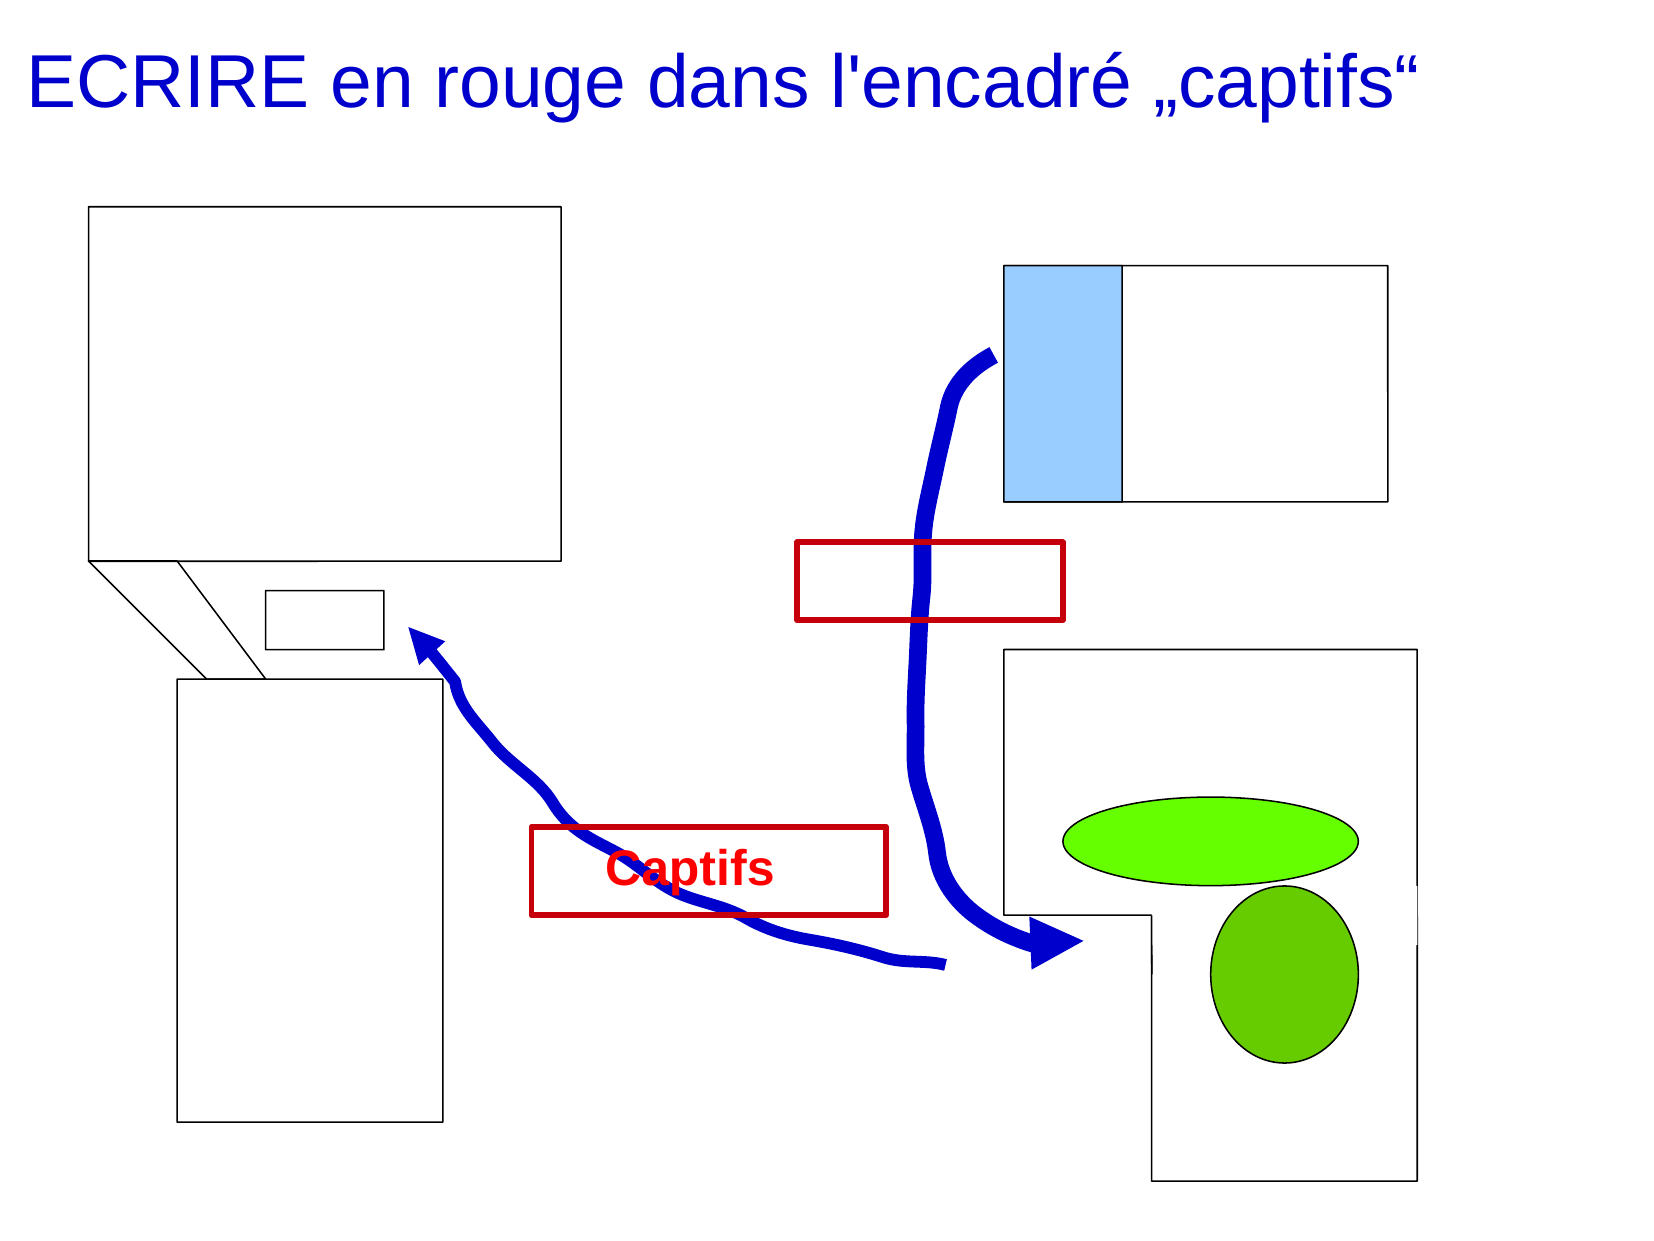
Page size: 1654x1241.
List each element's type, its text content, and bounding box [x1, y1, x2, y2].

text_box Captifs [531, 826, 886, 916]
text_box [1003, 265, 1123, 502]
text_box ECRIRE en rouge dans l'encadré „captifs“ [11, 29, 1630, 221]
text_box [1062, 797, 1418, 1064]
